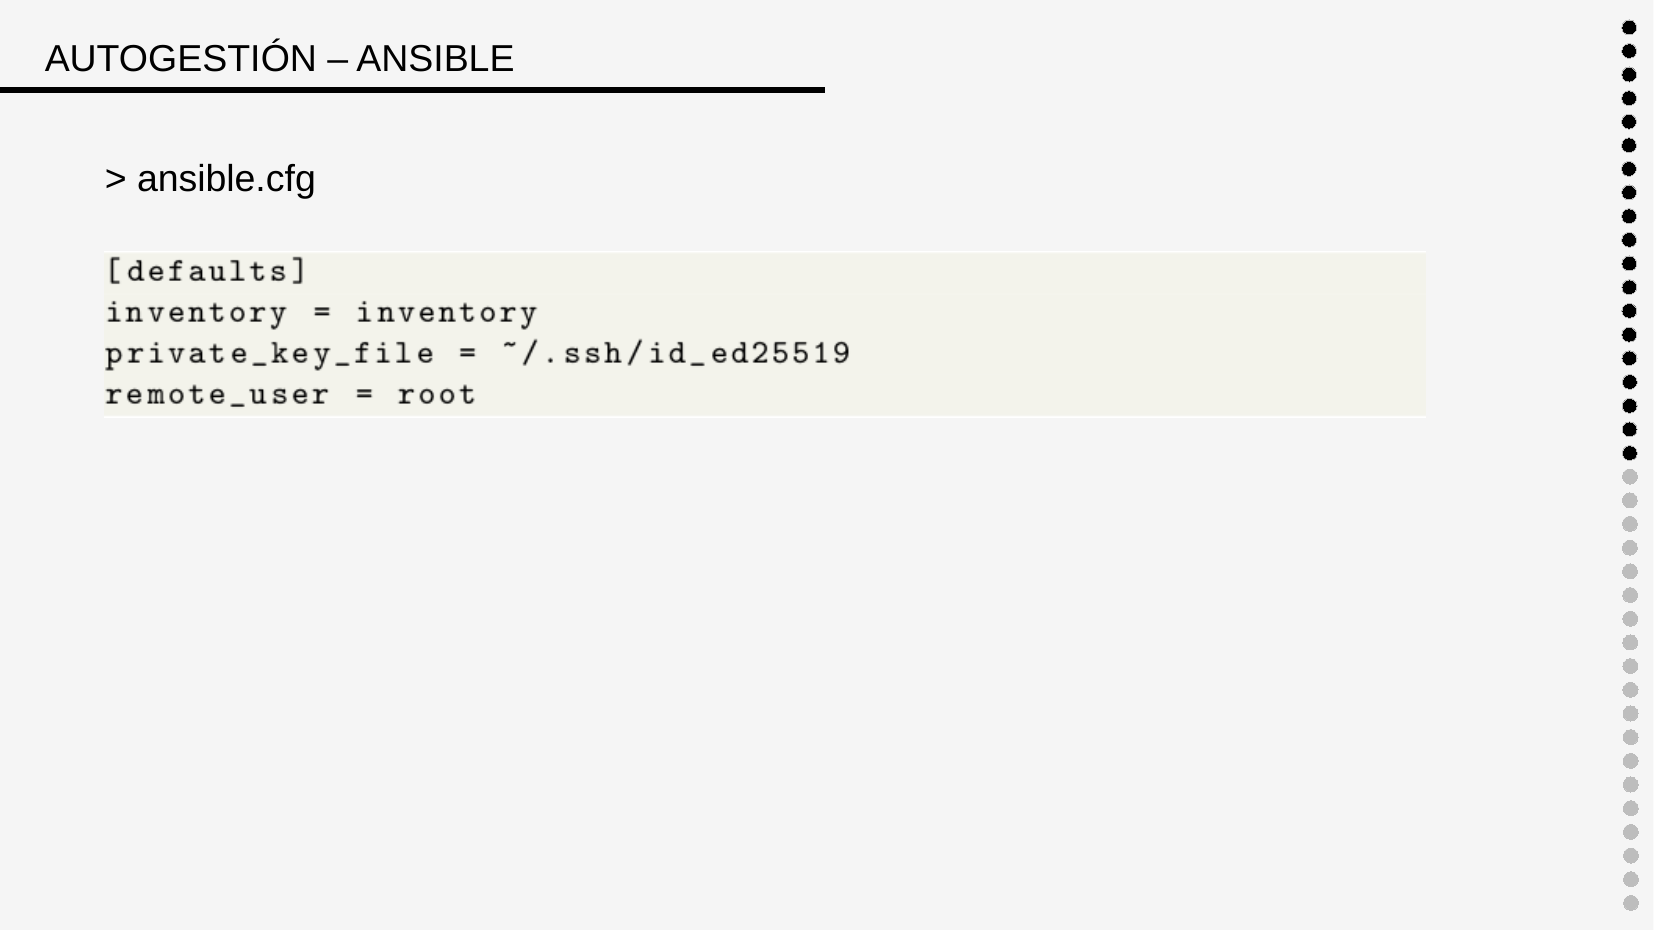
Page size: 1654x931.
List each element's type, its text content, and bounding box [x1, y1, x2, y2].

text_box [1622, 374, 1638, 390]
text_box [1621, 184, 1637, 200]
text_box [1622, 563, 1638, 579]
text_box [1621, 43, 1637, 59]
picture [104, 251, 1426, 418]
text_box [1621, 350, 1638, 366]
text_box [1623, 871, 1639, 887]
text_box AUTOGESTIÓN – ANSIBLE [30, 30, 826, 129]
text_box [1622, 634, 1638, 650]
text_box [1623, 895, 1639, 911]
text_box [1622, 421, 1638, 437]
text_box [1621, 279, 1637, 295]
text_box [1622, 445, 1638, 461]
text_box [1621, 114, 1637, 130]
text_box [1621, 303, 1637, 319]
text_box [1621, 161, 1637, 177]
text_box [1623, 848, 1639, 864]
text_box [1623, 705, 1639, 722]
text_box [1623, 753, 1639, 769]
text_box [1622, 469, 1638, 485]
text_box [1622, 398, 1638, 414]
text_box [1621, 208, 1637, 224]
text_box [1621, 232, 1637, 248]
text_box [1623, 800, 1639, 816]
text_box [1622, 682, 1639, 698]
text_box [1621, 19, 1637, 35]
text_box [1622, 587, 1638, 603]
text_box [1621, 66, 1637, 83]
text_box [1621, 327, 1637, 343]
text_box [1622, 516, 1638, 532]
text_box [1622, 492, 1638, 508]
text_box > ansible.cfg [90, 150, 1111, 417]
text_box [1623, 729, 1639, 745]
text_box [1622, 540, 1638, 556]
text_box [1621, 137, 1637, 153]
text_box [1622, 611, 1638, 627]
text_box [1622, 658, 1638, 674]
text_box [1621, 255, 1637, 271]
text_box [1623, 824, 1639, 840]
text_box [1623, 776, 1639, 793]
text_box [1621, 90, 1637, 106]
